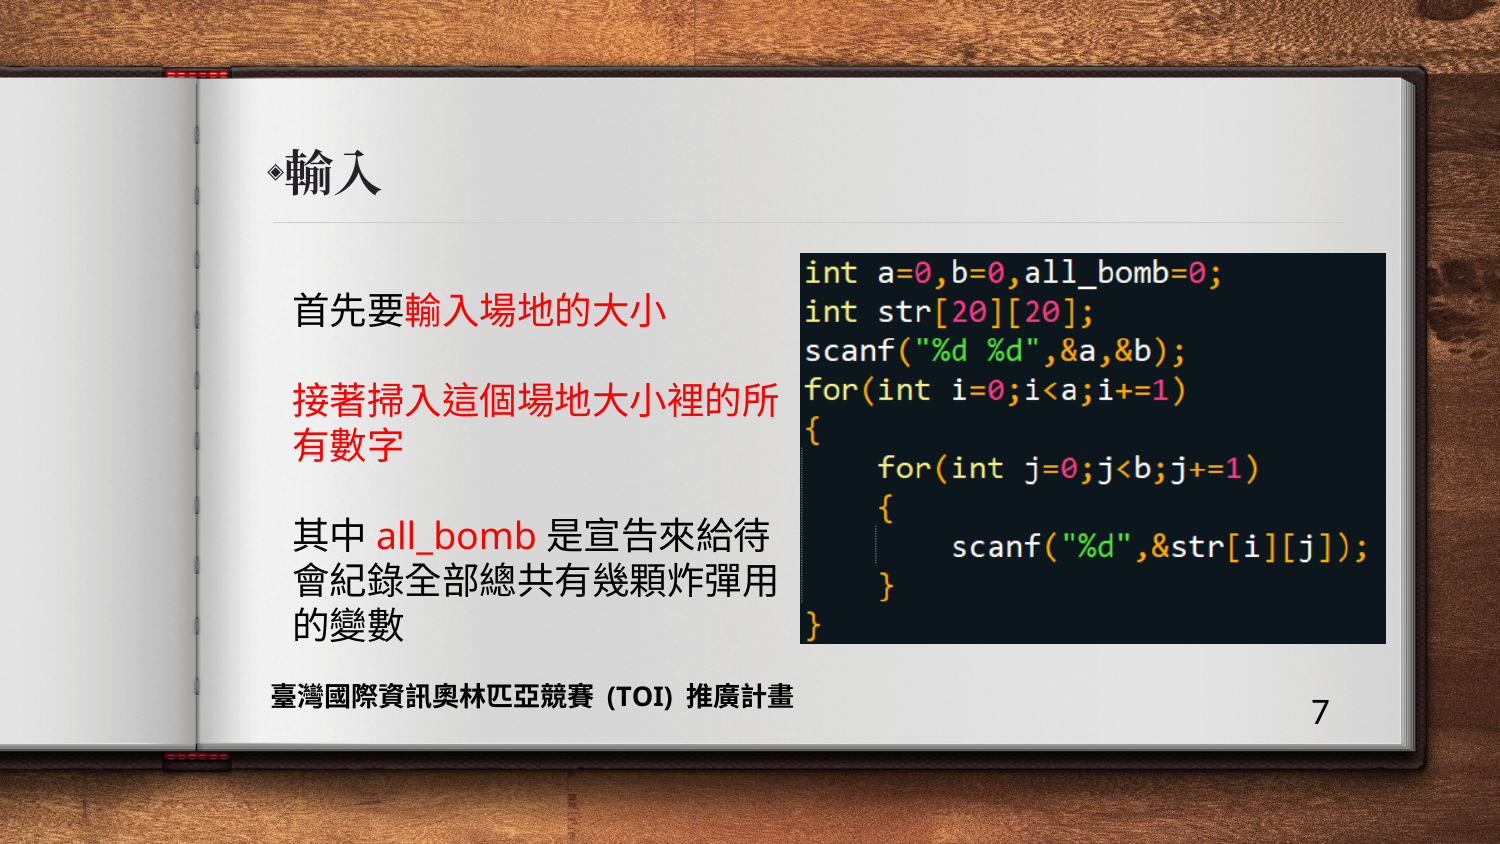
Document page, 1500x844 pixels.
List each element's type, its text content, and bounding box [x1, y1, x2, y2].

text_box [1295, 672, 1386, 737]
text_box 首先要輸入場地的大小 接著掃入這個場地大小裡的所有數字 其中all_bomb是宣告來給待會紀錄全部總共有幾顆炸彈用的變數 [277, 279, 801, 659]
list 輸入 [252, 126, 1194, 216]
picture [800, 253, 1386, 644]
